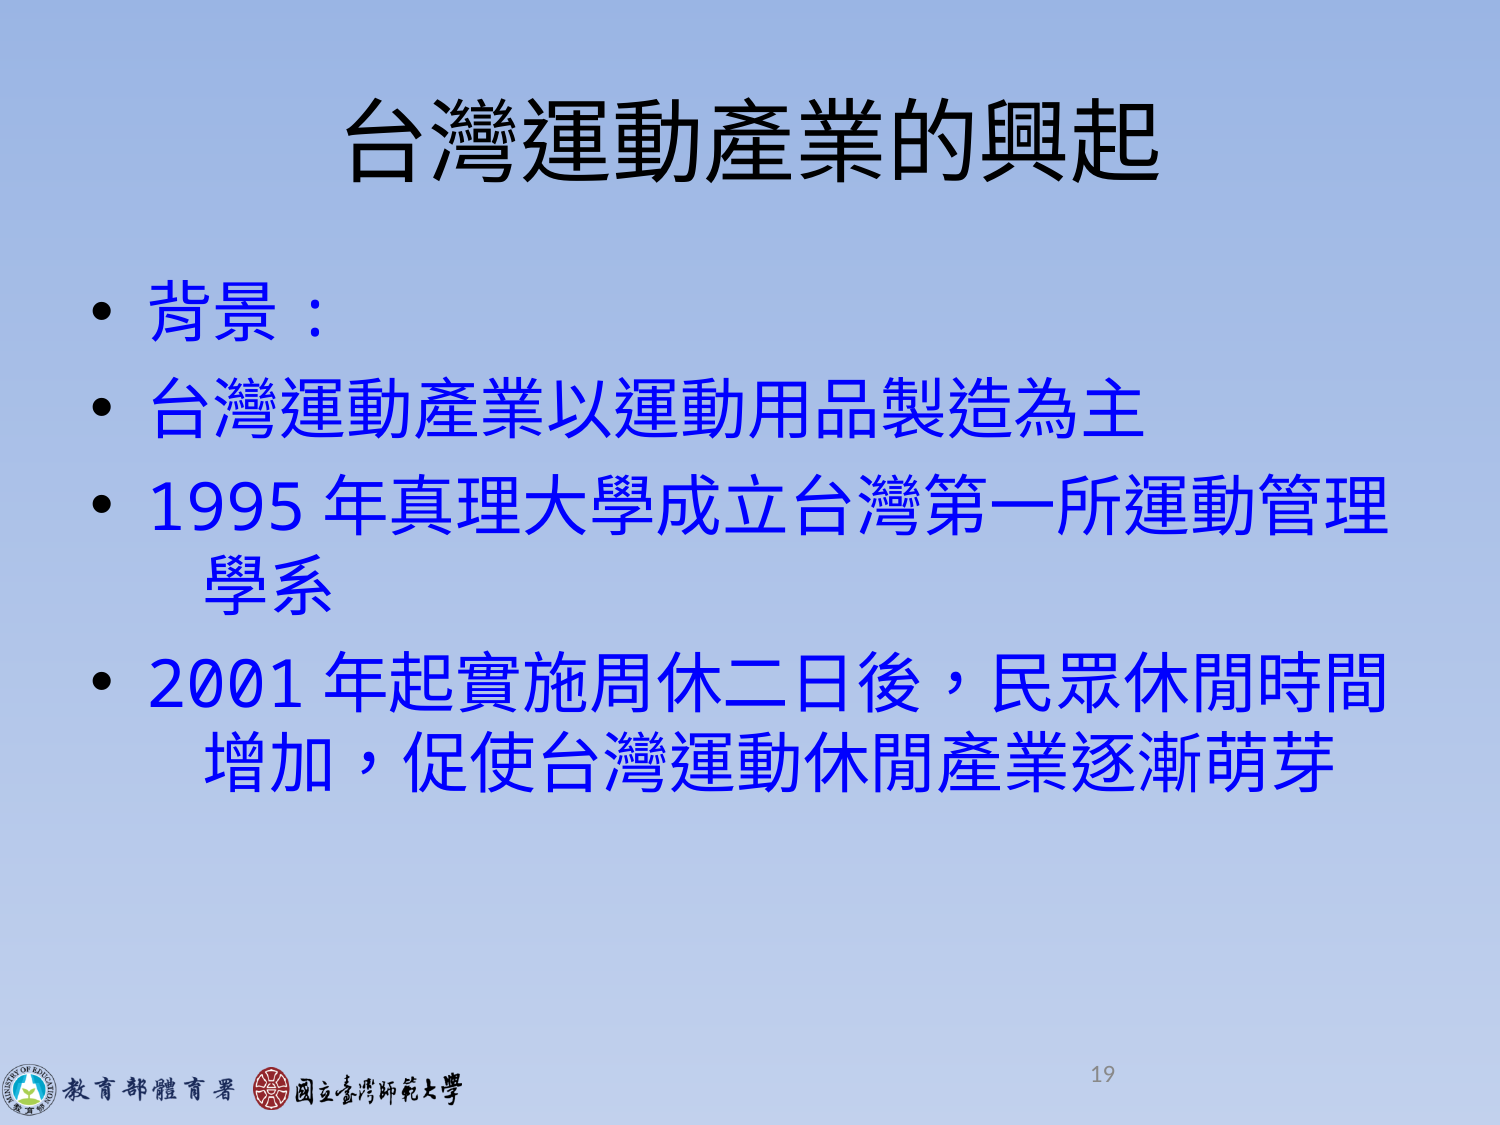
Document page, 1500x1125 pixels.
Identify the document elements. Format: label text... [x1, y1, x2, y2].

list 背景: 台灣運動產業以運動用品製造為主 1995年真理大學成立台灣第一所運動管理學系 2001年起實施周休二日後，民眾休閒時間增加，促使台灣運動休閒產業逐漸萌芽 [75, 262, 1426, 1005]
text_box [1074, 1042, 1426, 1103]
title 台灣運動產業的興起 [75, 45, 1426, 233]
